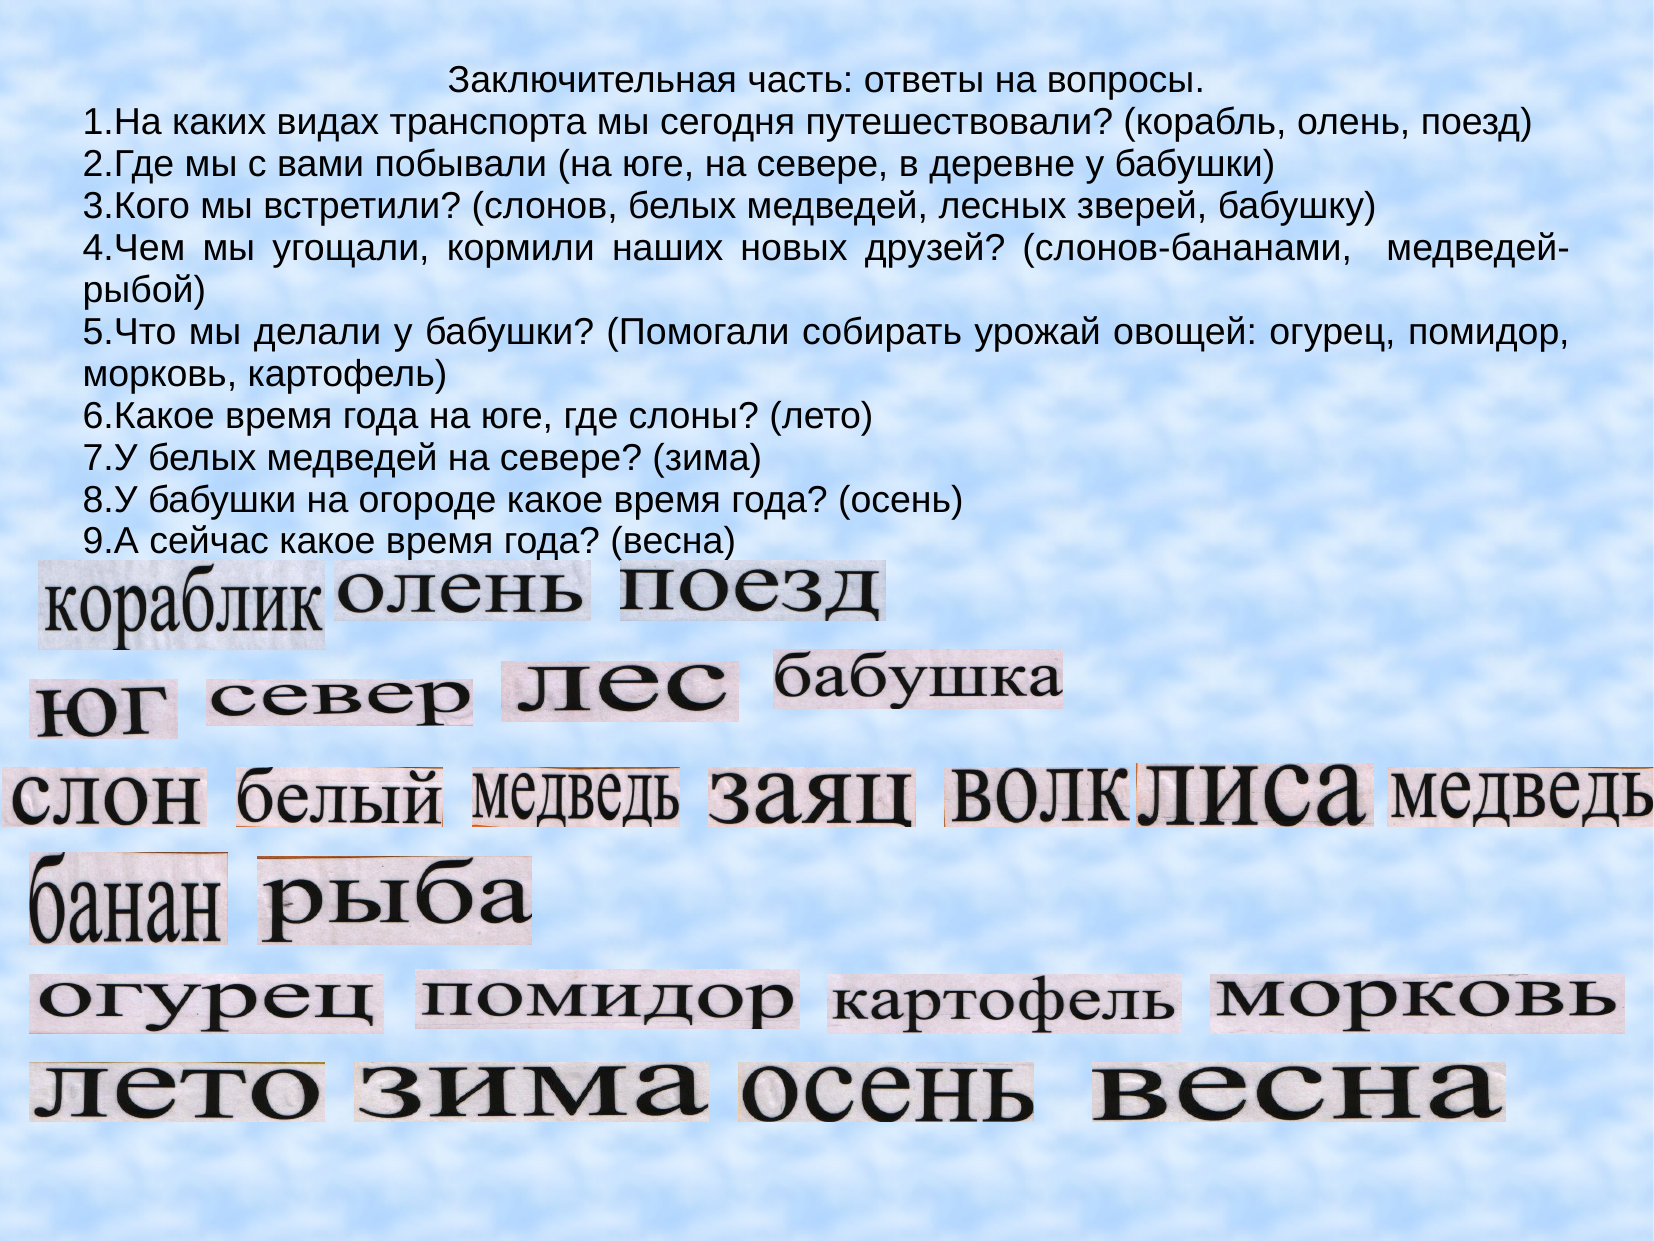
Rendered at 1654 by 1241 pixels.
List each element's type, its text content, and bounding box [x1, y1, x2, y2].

subtitle Заключительная часть: ответы на вопросы. 1.На каких видах транспорта мы сегодня путешествовали? (корабль, олень, поезд) 2.Где мы с вами побывали (на юге, на севере, в деревне у бабушки) 3.Кого мы встретили? (слонов, белых медведей, лесных зверей, бабушку) 4.Чем мы угощали, кормили наших новых друзей? (слонов-бананами, медведей-рыбой) 5.Что мы делали у бабушки? (Помогали собирать урожай овощей: огурец, помидор, морковь, картофель) 6.Какое время года на юге, где слоны? (лето) 7.У белых медведей на севере? (зима) 8.У бабушки на огороде какое время года? (осень) 9.А сейчас какое время года? (весна) [82, 57, 1571, 563]
picture [0, 0, 1654, 1241]
